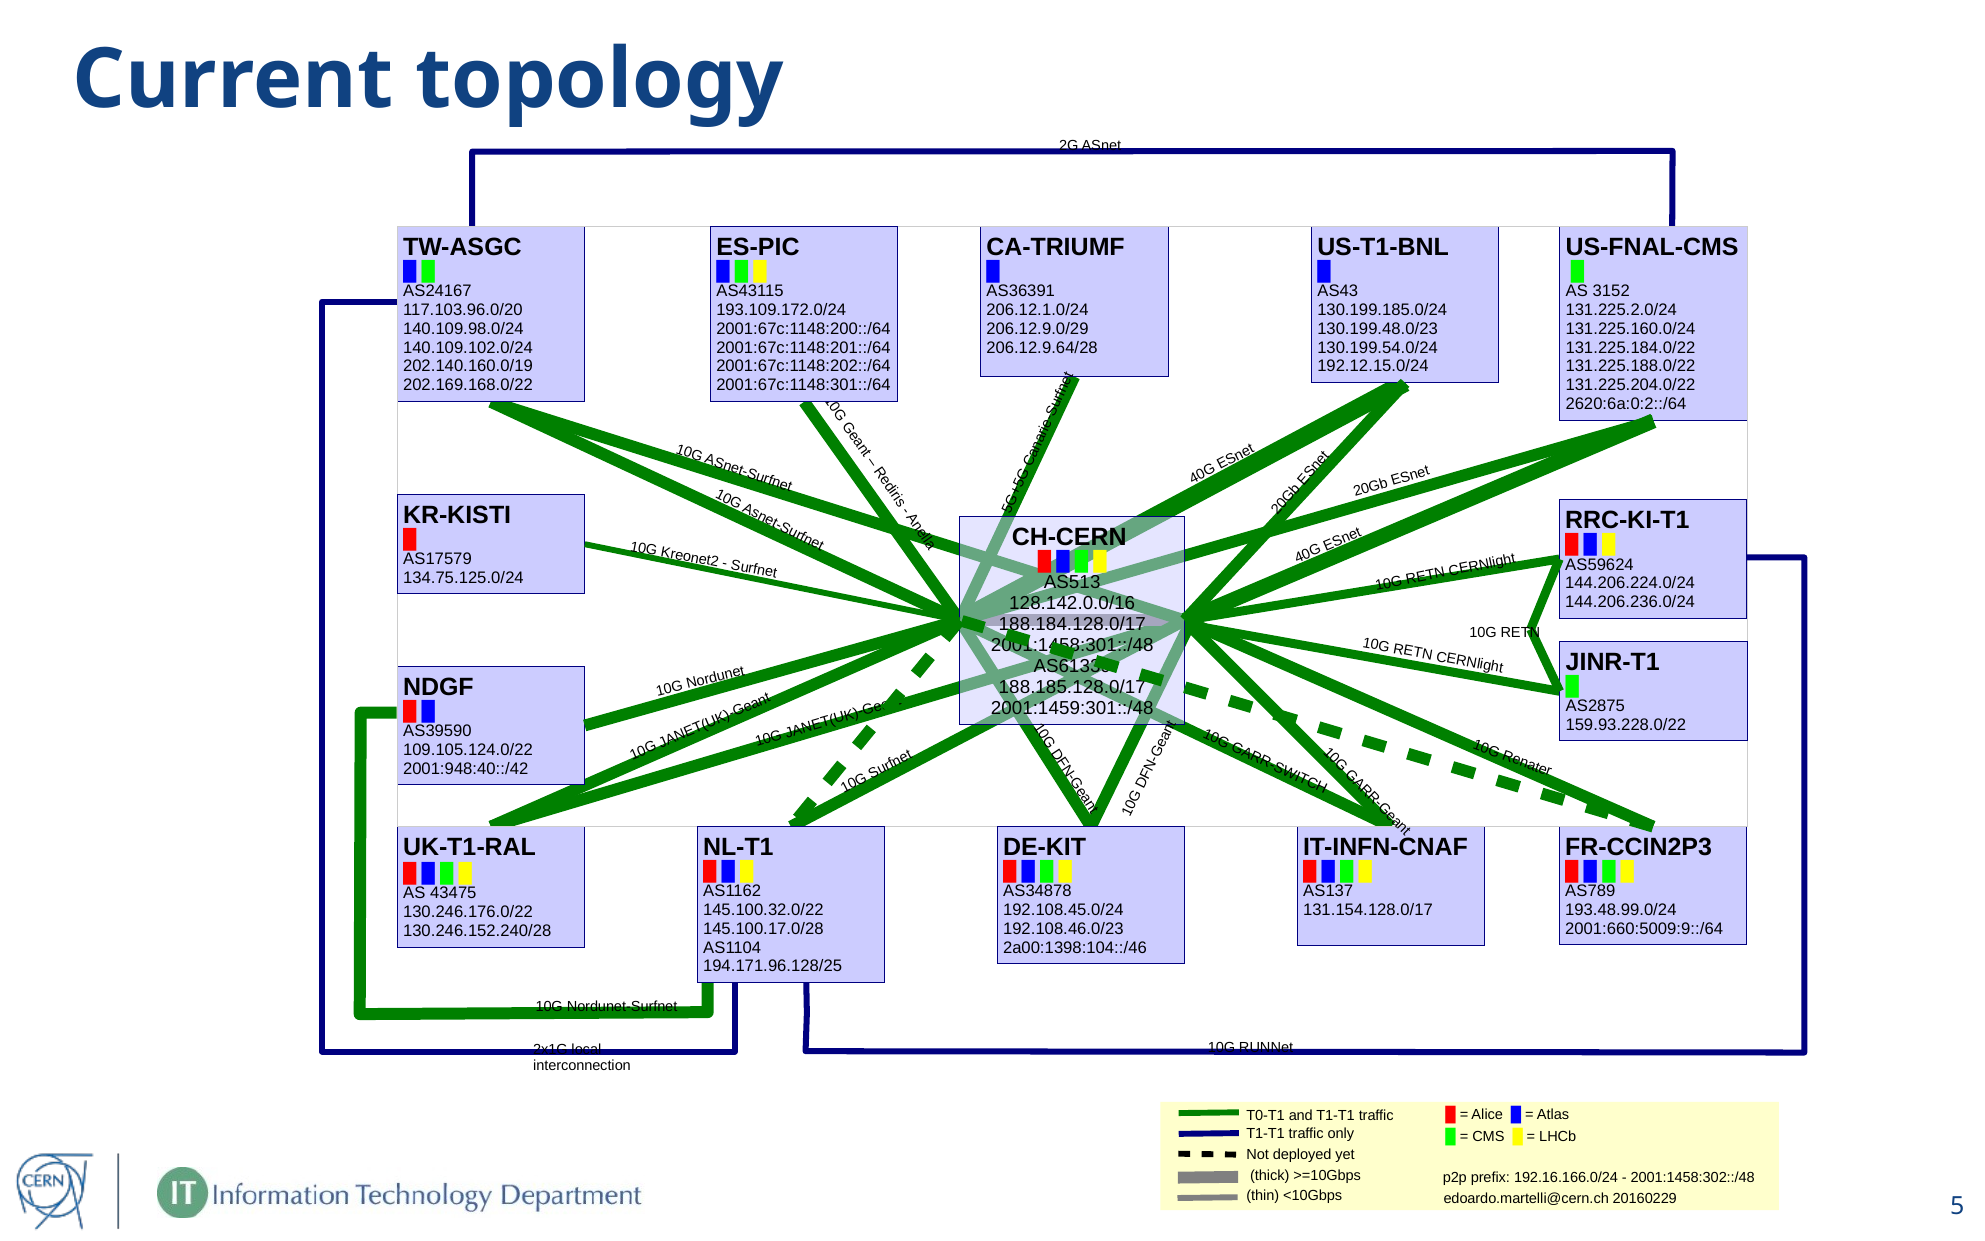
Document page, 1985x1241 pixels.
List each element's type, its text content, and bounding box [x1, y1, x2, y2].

text_box 10G JANET(UK)-Geant [736, 678, 926, 762]
text_box T0-T1 and T1-T1 traffic [1246, 1102, 1430, 1120]
text_box 20Gb ESnet [1334, 417, 1558, 512]
text_box TW-ASGC █ █ AS24167 117.103.96.0/20 140.109.98.0/24 140.109.102.0/24 202.140.160.0/19 202.169.168.0/22 [398, 227, 585, 402]
text_box UK-T1-RAL █ █ █ █ AS 43475 130.246.176.0/22 130.246.152.240/28 [397, 827, 585, 948]
picture [16, 1188, 64, 1236]
text_box p2p prefix: 192.16.166.0/24 - 2001:1458:302::/48 [1442, 1163, 1791, 1192]
picture [51, 1200, 64, 1215]
text_box 5G+5G Canarie-Surfnet [976, 334, 1098, 551]
text_box [1160, 1101, 1779, 1211]
picture [38, 1207, 55, 1215]
text_box 10G Surfnet [785, 713, 967, 826]
text_box 10G GARR-SWITCH [1184, 712, 1368, 821]
text_box 10G RETN CERNlight [1345, 624, 1536, 690]
text_box 10G Geant – Rediris - Anella [811, 402, 960, 578]
text_box JINR-T1 █ AS2875 159.93.228.0/22 [1559, 641, 1748, 741]
text_box US-FNAL-CMS █ AS 3152 131.225.2.0/24 131.225.160.0/24 131.225.184.0/22 131.225.188.0/22 131.225.204.0/22 2620:6a:0:2::/64 [1559, 227, 1747, 421]
text_box 10G Nordunet [638, 635, 828, 710]
text_box 10G Renater [1454, 724, 1642, 818]
title Current topology [72, 0, 1834, 166]
text_box Not deployed yet [1246, 1149, 1408, 1169]
text_box IT-INFN-CNAF █ █ █ █ AS137 131.154.128.0/17 [1297, 827, 1485, 946]
text_box 2x1G local interconnection [518, 1033, 706, 1082]
text_box 10G DFN-Geant [1104, 653, 1216, 836]
text_box 10G Nordunet-Surfnet [520, 991, 709, 1023]
text_box 10G RETN CERNlight [1357, 536, 1548, 605]
text_box 10G Kreonet2 - Surfnet [613, 528, 804, 593]
text_box NL-T1 █ █ █ AS1162 145.100.32.0/22 145.100.17.0/28 AS1104 194.171.96.128/25 [697, 826, 885, 983]
text_box 10G Asnet-Surfnet [696, 472, 910, 601]
title Current topology [476, 154, 1669, 166]
text_box RRC-KI-T1 █ █ █ AS59624 144.206.224.0/24 144.206.236.0/24 [1559, 499, 1747, 619]
text_box 2G ASnet [1044, 129, 1232, 161]
text_box ES-PIC █ █ █ AS43115 193.109.172.0/24 2001:67c:1148:200::/64 2001:67c:1148:201::/64 2001:67c:1148:202::/64 2001:67c:1148:301::/64 [710, 226, 898, 402]
text_box 10G RETN [1454, 617, 1643, 649]
text_box CA-TRIUMF █ AS36391 206.12.1.0/24 206.12.9.0/29 206.12.9.64/28 [980, 227, 1169, 377]
text_box (thin) <10Gbps [1246, 1182, 1409, 1211]
text_box 20Gb ESnet [1252, 346, 1424, 534]
text_box KR-KISTI █ AS17579 134.75.125.0/24 [397, 494, 585, 594]
text_box NDGF █ █ AS39590 109.105.124.0/22 2001:948:40::/42 [398, 666, 585, 785]
picture [157, 1167, 948, 1218]
text_box (thick) >=10Gbps [1250, 1162, 1408, 1182]
text_box DE-KIT █ █ █ █ AS34878 192.108.45.0/24 192.108.46.0/23 2a00:1398:104::/46 [997, 826, 1185, 964]
text_box 10G DFN-Geant [1016, 703, 1111, 826]
text_box US-T1-BNL █ AS43 130.199.185.0/24 130.199.48.0/23 130.199.54.0/24 192.12.15.0/24 [1311, 227, 1499, 383]
text_box CH-CERN █ █ █ █ AS513 128.142.0.0/16 188.184.128.0/17 2001:1458:301::/48 AS61339 188.185.128.0/17 2001:1459:301::/48 [959, 516, 1185, 725]
text_box 10G JANET(UK)-Geant [610, 677, 796, 776]
text_box 10G ASnet-Surfnet [657, 429, 879, 531]
text_box 10G RUNNet [1193, 1031, 1381, 1063]
picture [19, 1188, 64, 1207]
text_box FR-CCIN2P3 █ █ █ █ AS789 193.48.99.0/24 2001:660:5009:9::/64 [1559, 827, 1747, 945]
text_box T1-T1 traffic only [1246, 1120, 1430, 1149]
text_box 40G ESnet [1275, 470, 1493, 579]
text_box 10G GARR-Geant [1304, 734, 1459, 884]
text_box █ = Alice █ = Atlas █ = CMS █ = LHCb [1445, 1101, 1695, 1145]
text_box 40G ESnet [1169, 370, 1372, 501]
